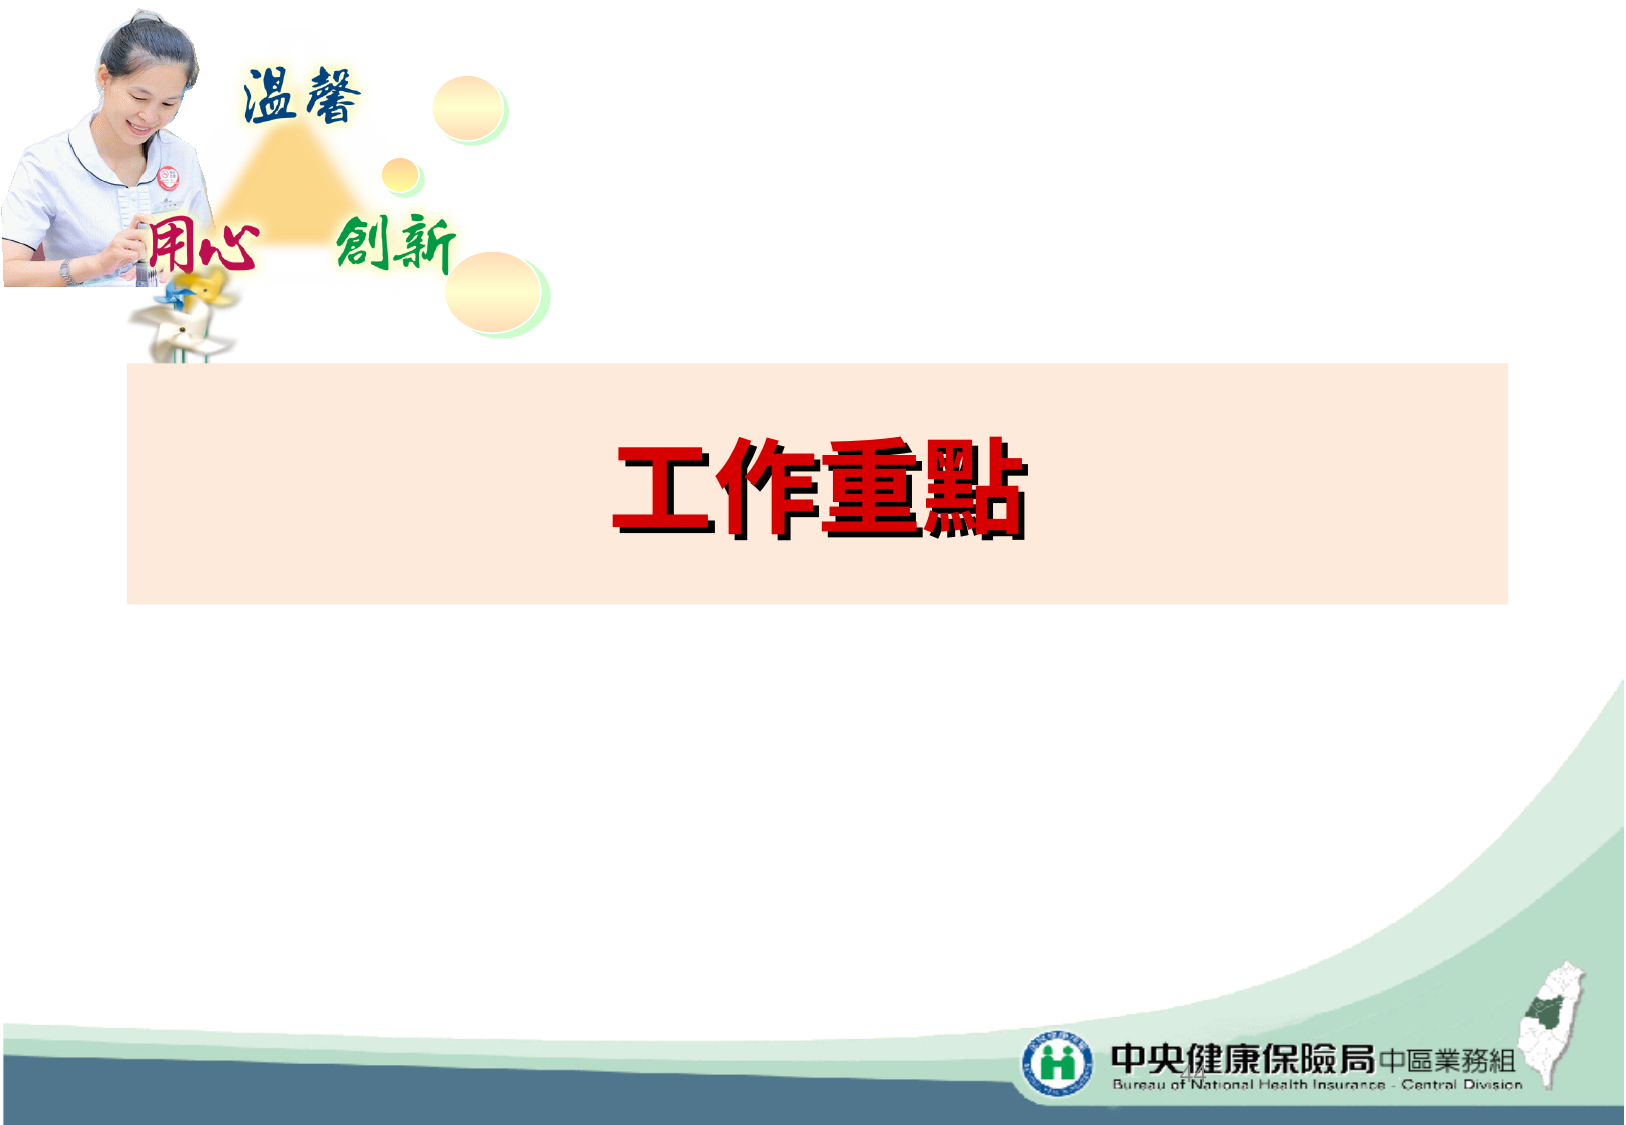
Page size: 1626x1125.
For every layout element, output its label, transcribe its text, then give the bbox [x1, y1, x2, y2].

text_box [1164, 1042, 1544, 1103]
title 工作重點 [126, 363, 1509, 605]
